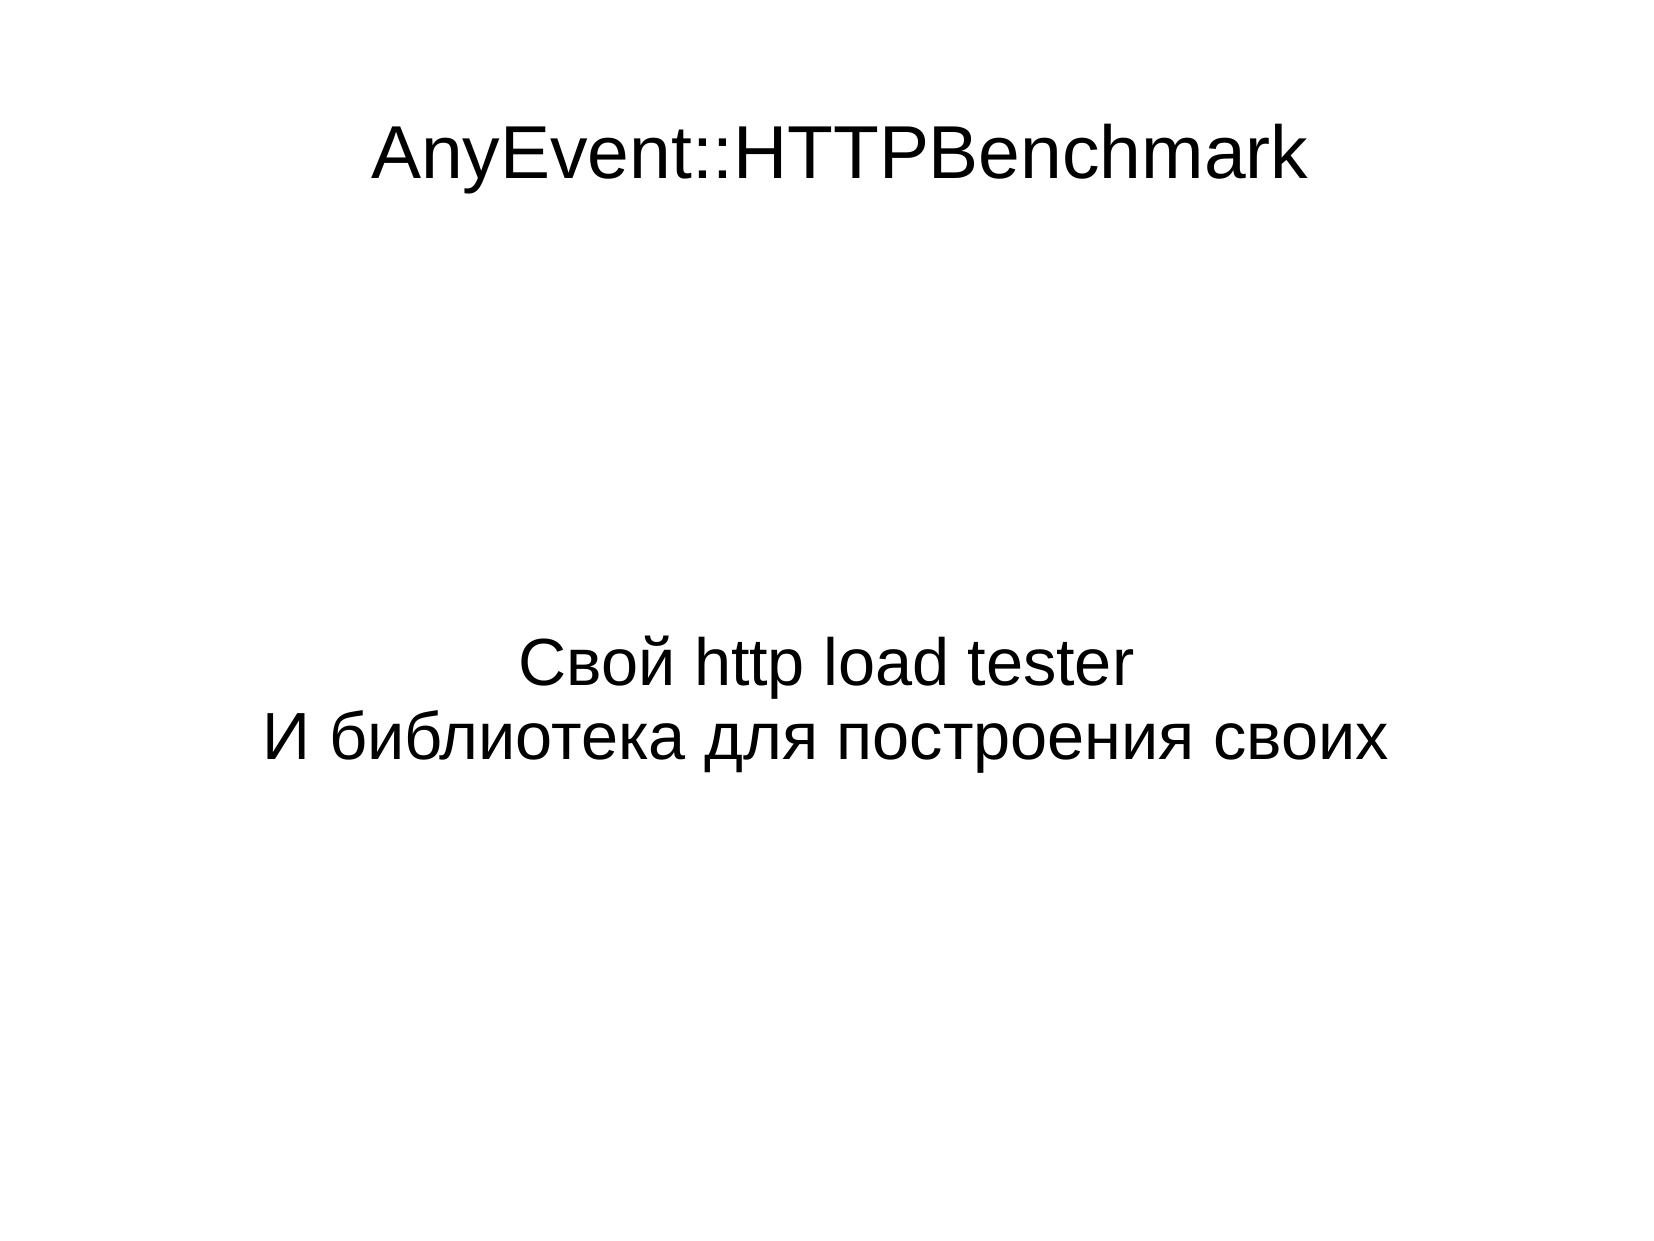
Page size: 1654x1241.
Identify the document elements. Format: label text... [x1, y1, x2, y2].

subtitle Свой http load tester И библиотека для построения своих [82, 290, 1571, 1109]
title AnyEvent::HTTPBenchmark [82, 49, 1571, 257]
